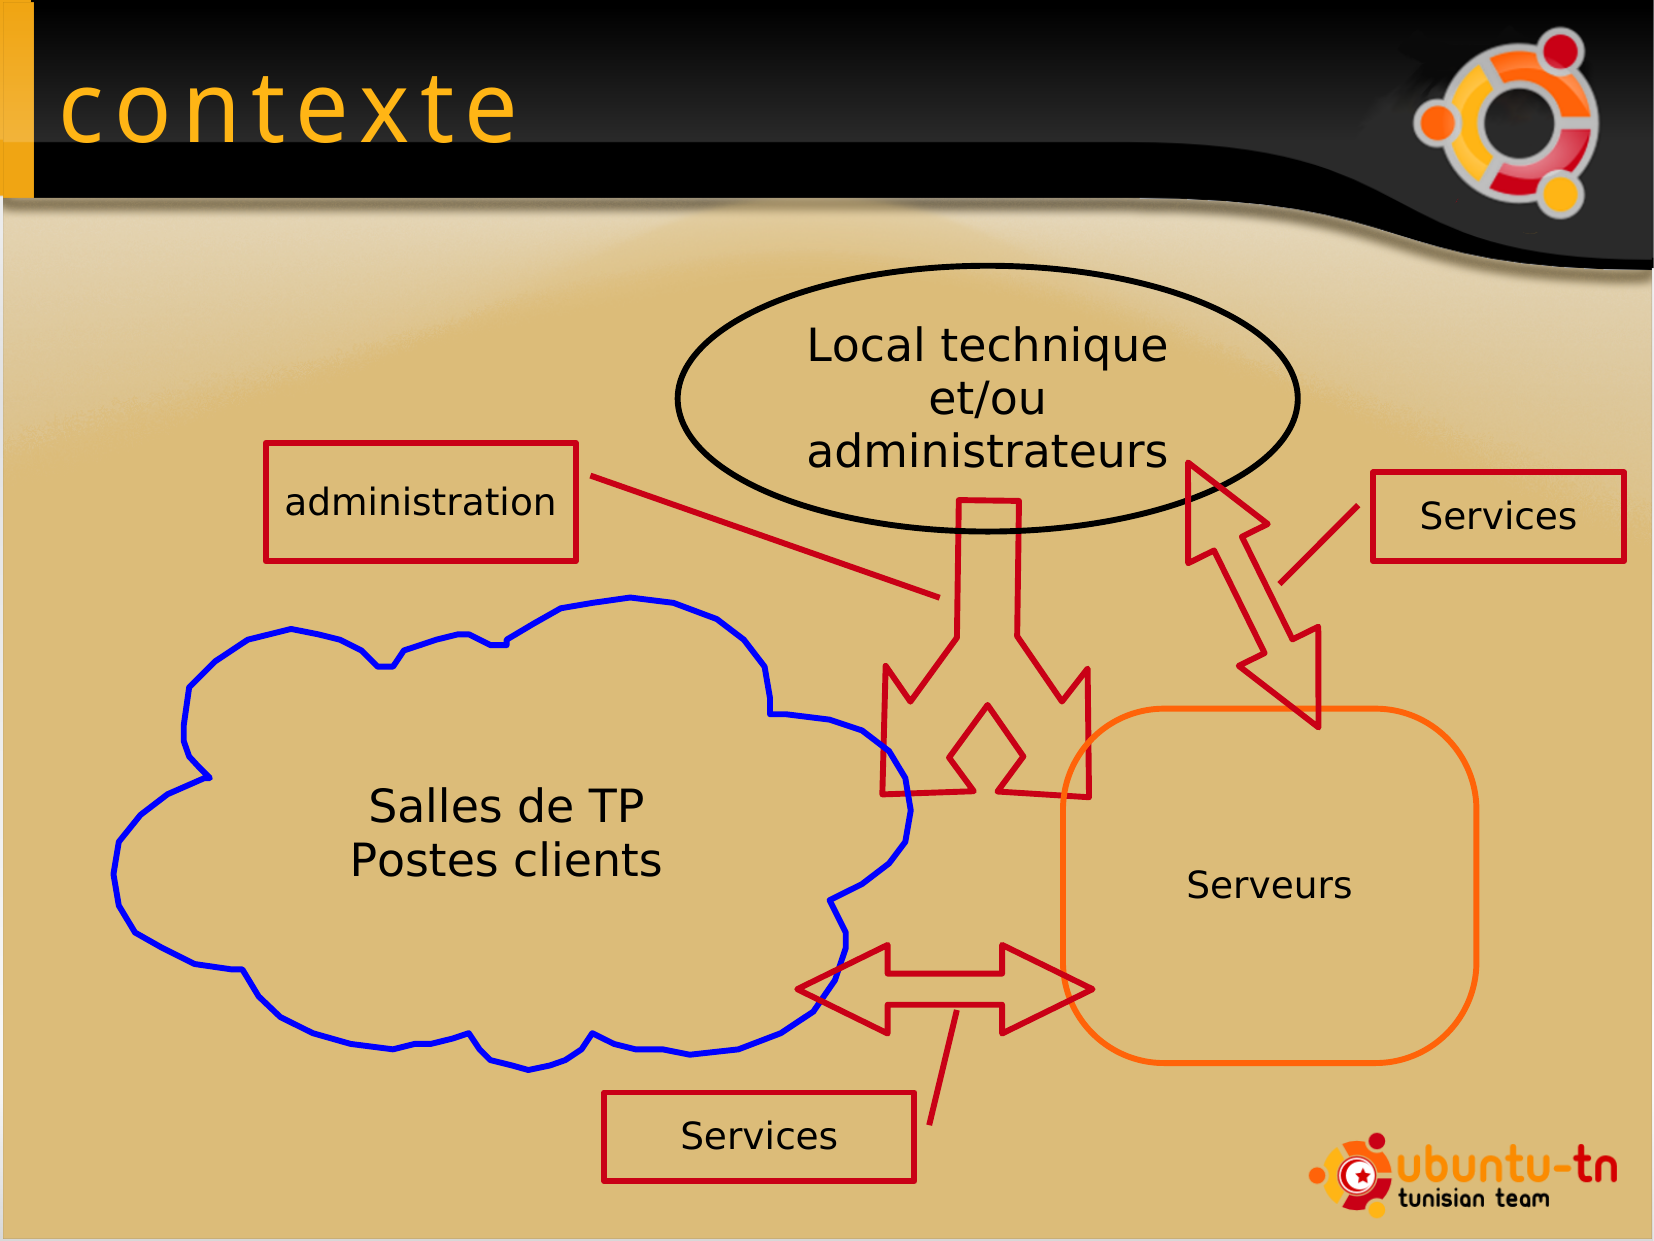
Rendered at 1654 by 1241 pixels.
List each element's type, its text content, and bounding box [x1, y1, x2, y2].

title contexte [59, 29, 1388, 178]
text_box Services [1373, 472, 1624, 561]
text_box administration [266, 443, 576, 561]
text_box Local technique et/ou administrateurs [791, 311, 1184, 486]
picture [0, 0, 1654, 1241]
text_box Serveurs [1171, 856, 1368, 916]
text_box Salles de TP Postes clients [334, 773, 690, 895]
text_box Services [604, 1093, 914, 1181]
